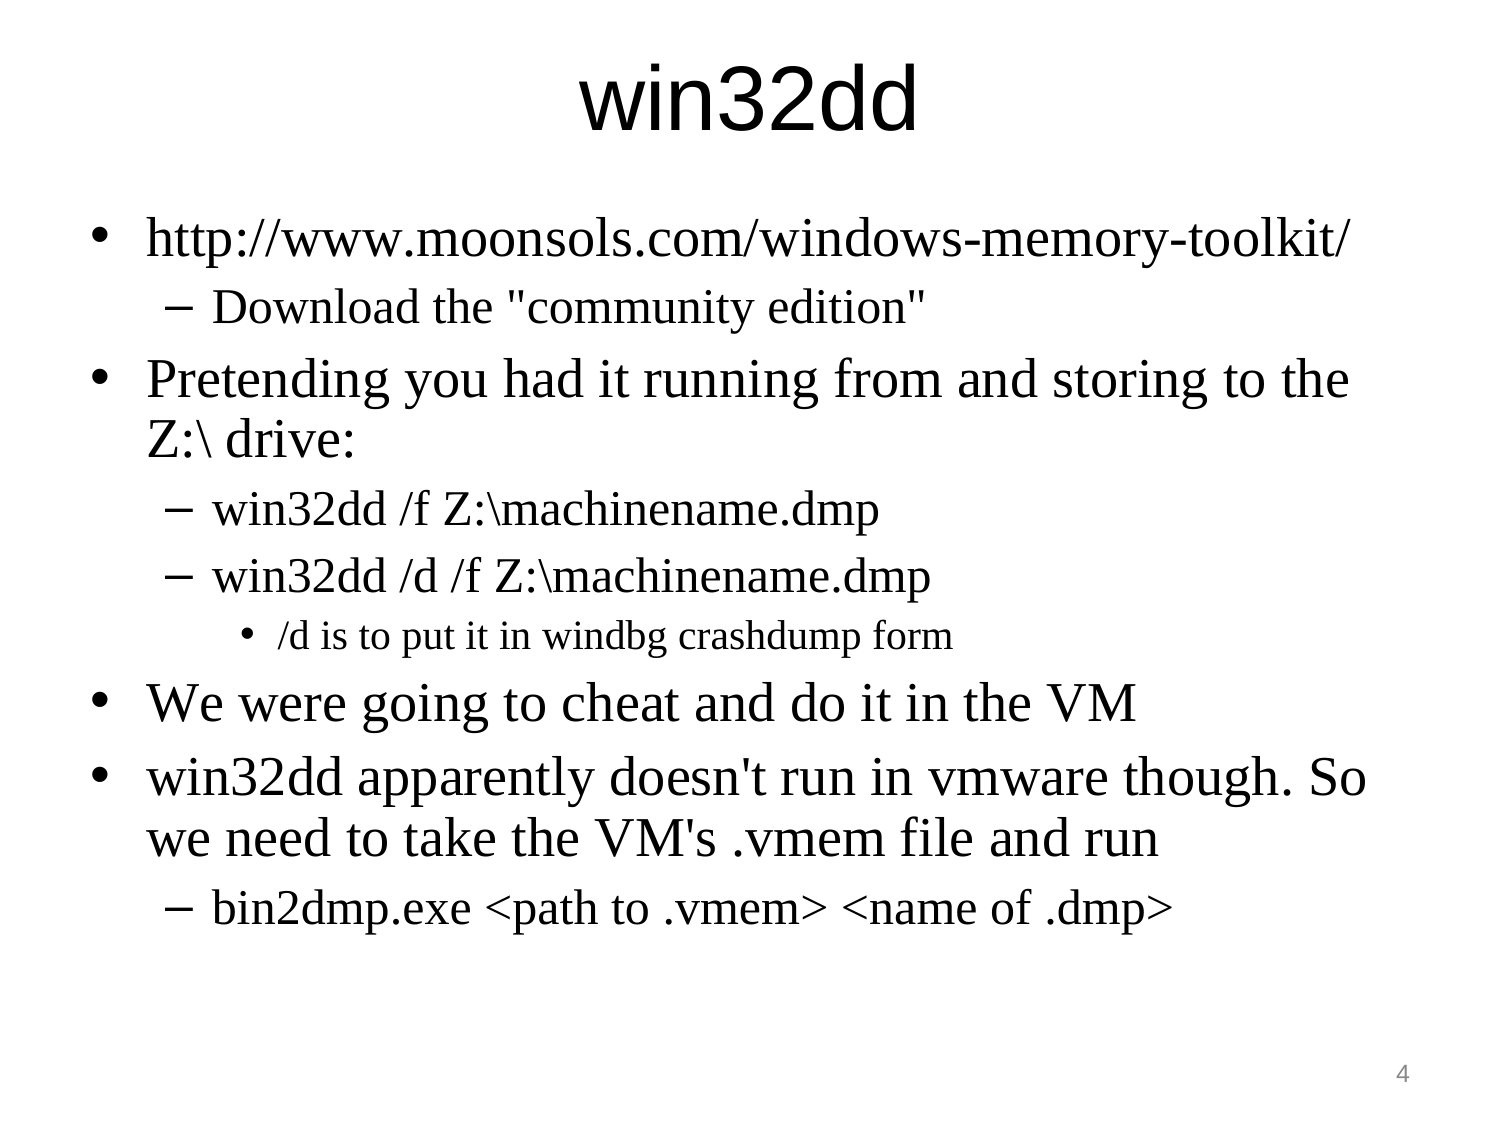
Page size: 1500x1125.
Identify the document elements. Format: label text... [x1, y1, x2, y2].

title win32dd [0, 0, 1500, 188]
text_box <number> [1074, 1042, 1426, 1103]
list http://www.moonsols.com/windows-memory-toolkit/ Download the "community edition" Pretending you had it running from and storing to the Z:\ drive: win32dd /f Z:\machinename.dmp win32dd /d /f Z:\machinename.dmp /d is to put it in windbg crashdump form We were going to cheat and do it in the VM win32dd apparently doesn't run in vmware though. So we need to take the VM's .vmem file and run bin2dmp.exe <path to .vmem> <name of .dmp> [75, 200, 1426, 1006]
